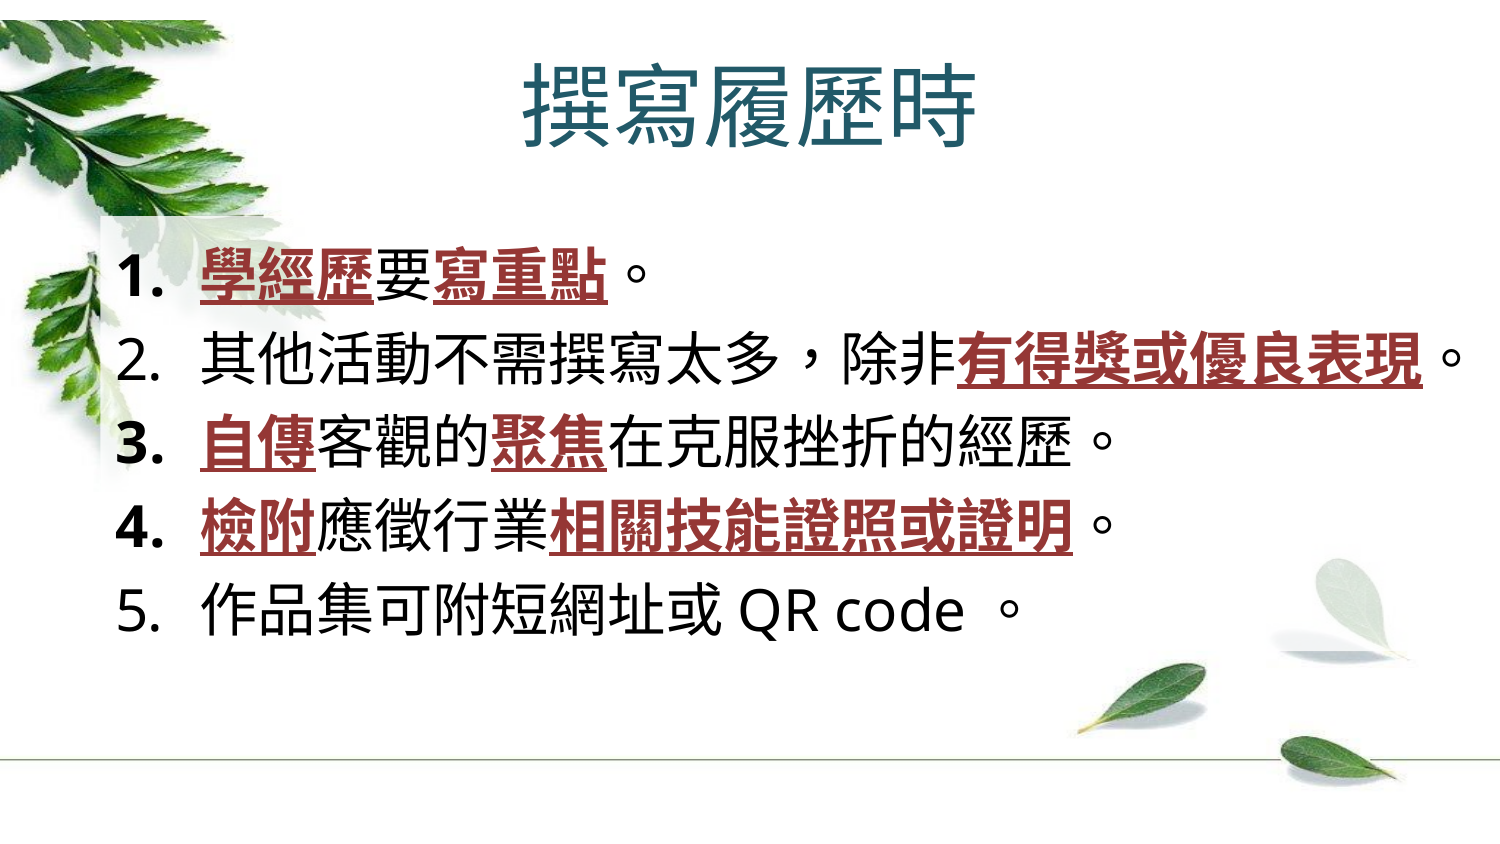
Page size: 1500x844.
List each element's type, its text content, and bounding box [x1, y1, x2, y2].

text_box 學經歷要寫重點。 其他活動不需撰寫太多，除非有得獎或優良表現。 自傳客觀的聚焦在克服挫折的經歷。 檢附應徵行業相關技能證照或證明。 作品集可附短網址或QR code。 [100, 216, 1459, 648]
picture [0, 20, 1500, 844]
title 撰寫履歷時 [75, 33, 1426, 175]
